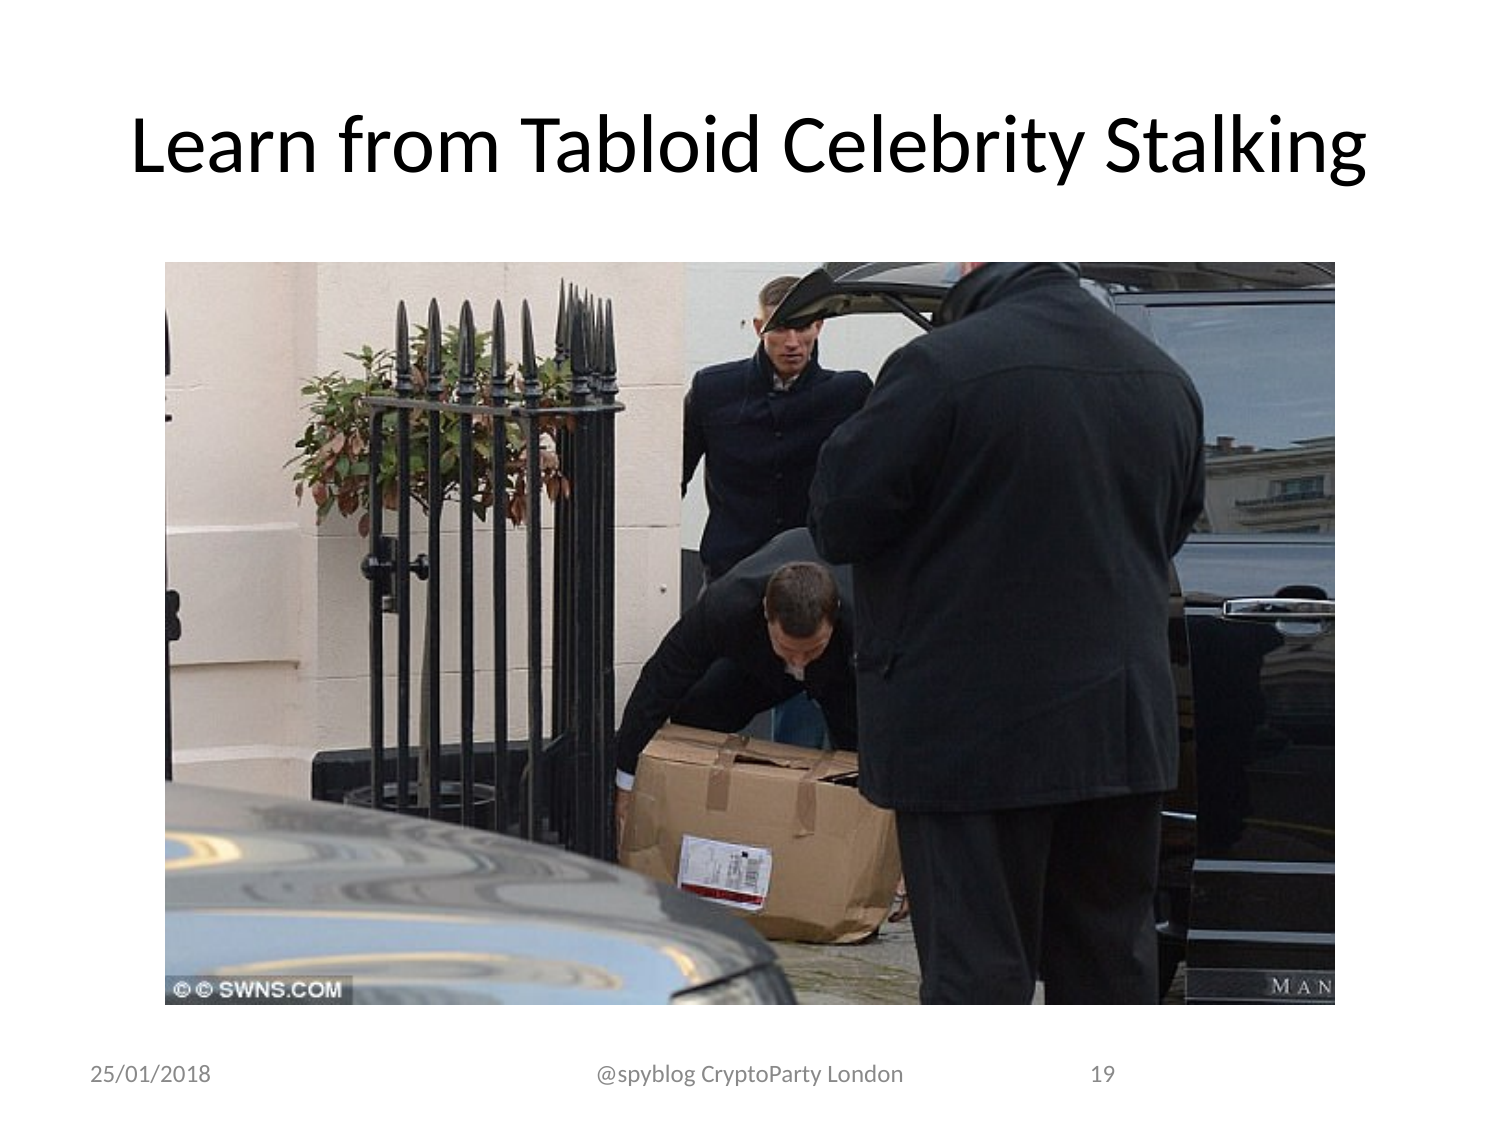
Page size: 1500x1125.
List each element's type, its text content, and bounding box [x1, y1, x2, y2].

text_box @spyblog CryptoParty London [512, 1042, 988, 1103]
text_box 25/01/2018 [75, 1042, 426, 1103]
picture [165, 262, 1335, 1005]
text_box ‹#› [1074, 1042, 1426, 1103]
title Learn from Tabloid Celebrity Stalking [75, 45, 1426, 233]
